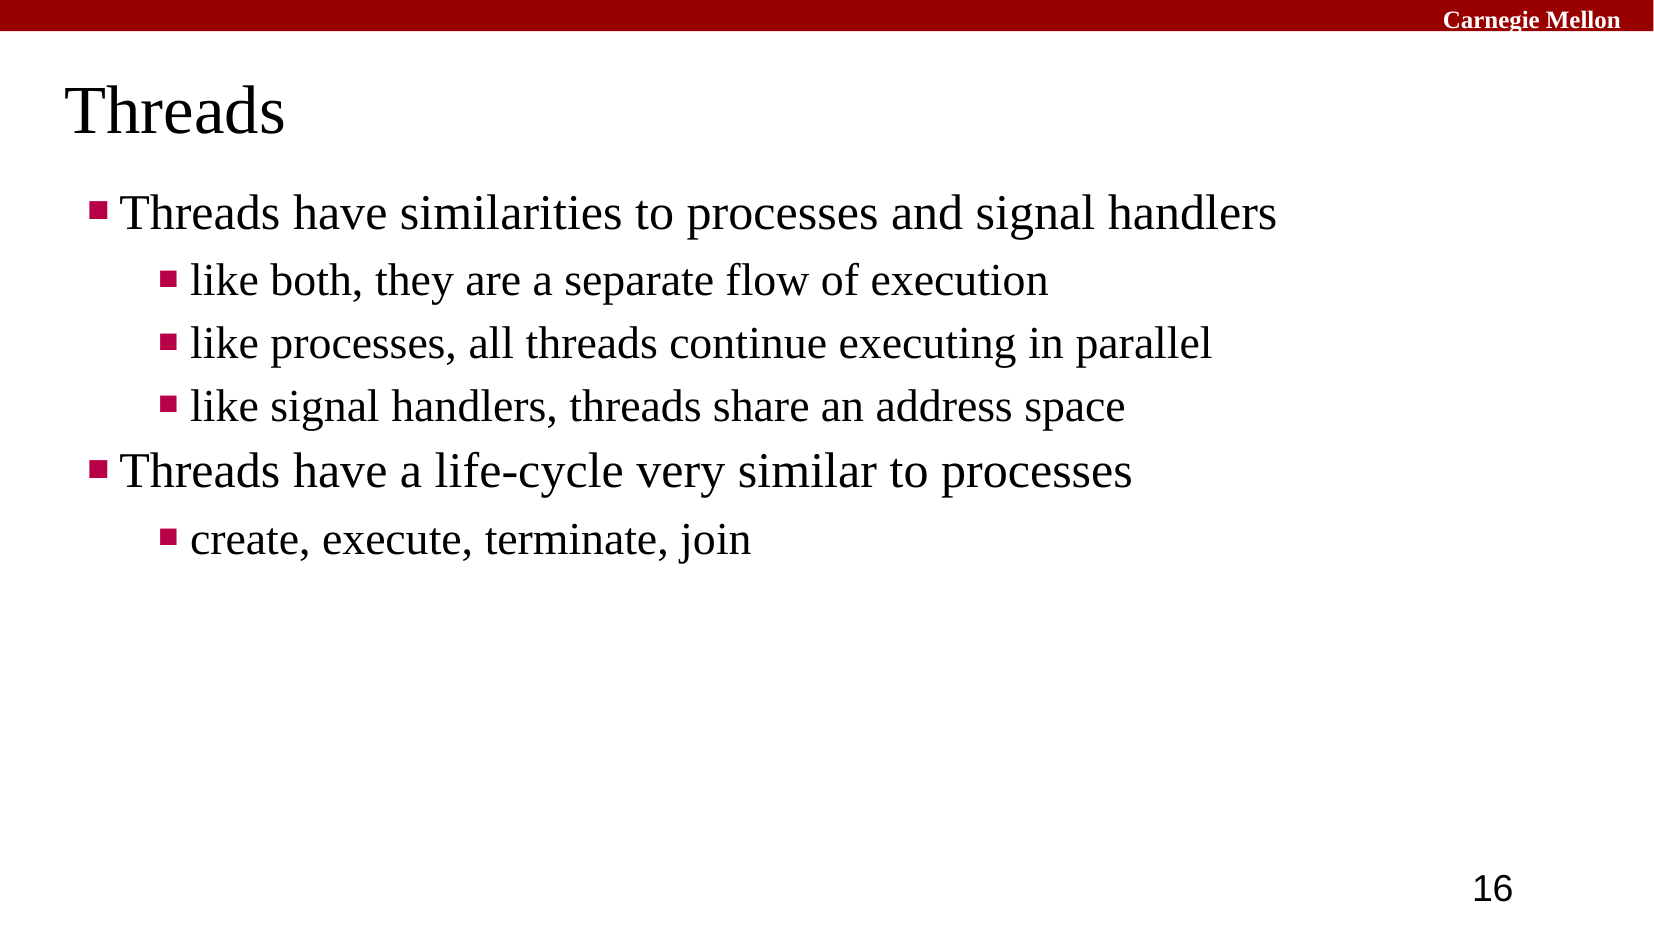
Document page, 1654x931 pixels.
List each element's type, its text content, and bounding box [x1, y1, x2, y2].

title Threads [64, 58, 1576, 163]
list Threads have similarities to processes and signal handlers like both, they are a separate flow of execution like processes, all threads continue executing in parallel like signal handlers, threads share an address space Threads have a life-cycle very similar to processes create, execute, terminate, join [71, 184, 1576, 859]
